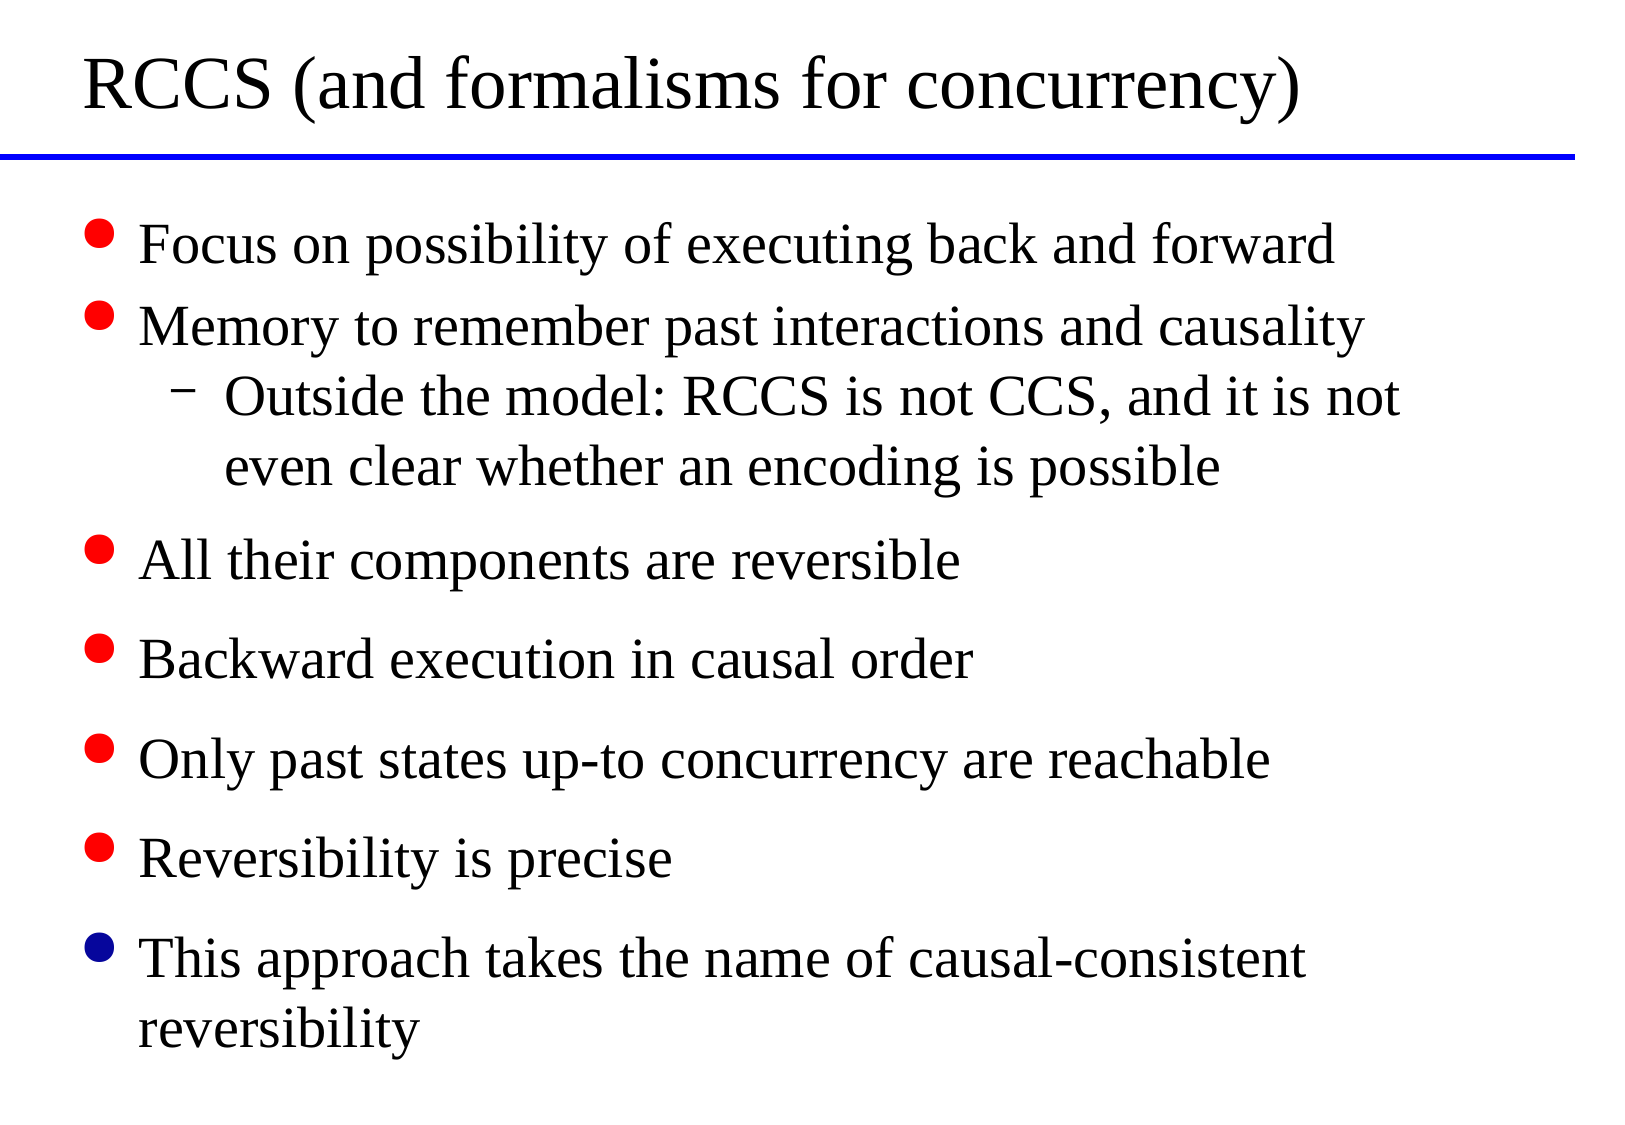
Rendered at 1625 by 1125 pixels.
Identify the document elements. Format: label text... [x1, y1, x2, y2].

list Focus on possibility of executing back and forward Memory to remember past interactions and causality Outside the model: RCCS is not CCS, and it is not even clear whether an encoding is possible All their components are reversible Backward execution in causal order Only past states up-to concurrency are reachable Reversibility is precise This approach takes the name of causal-consistent reversibility [67, 198, 1478, 1061]
title RCCS (and formalisms for concurrency) [67, 27, 1544, 131]
